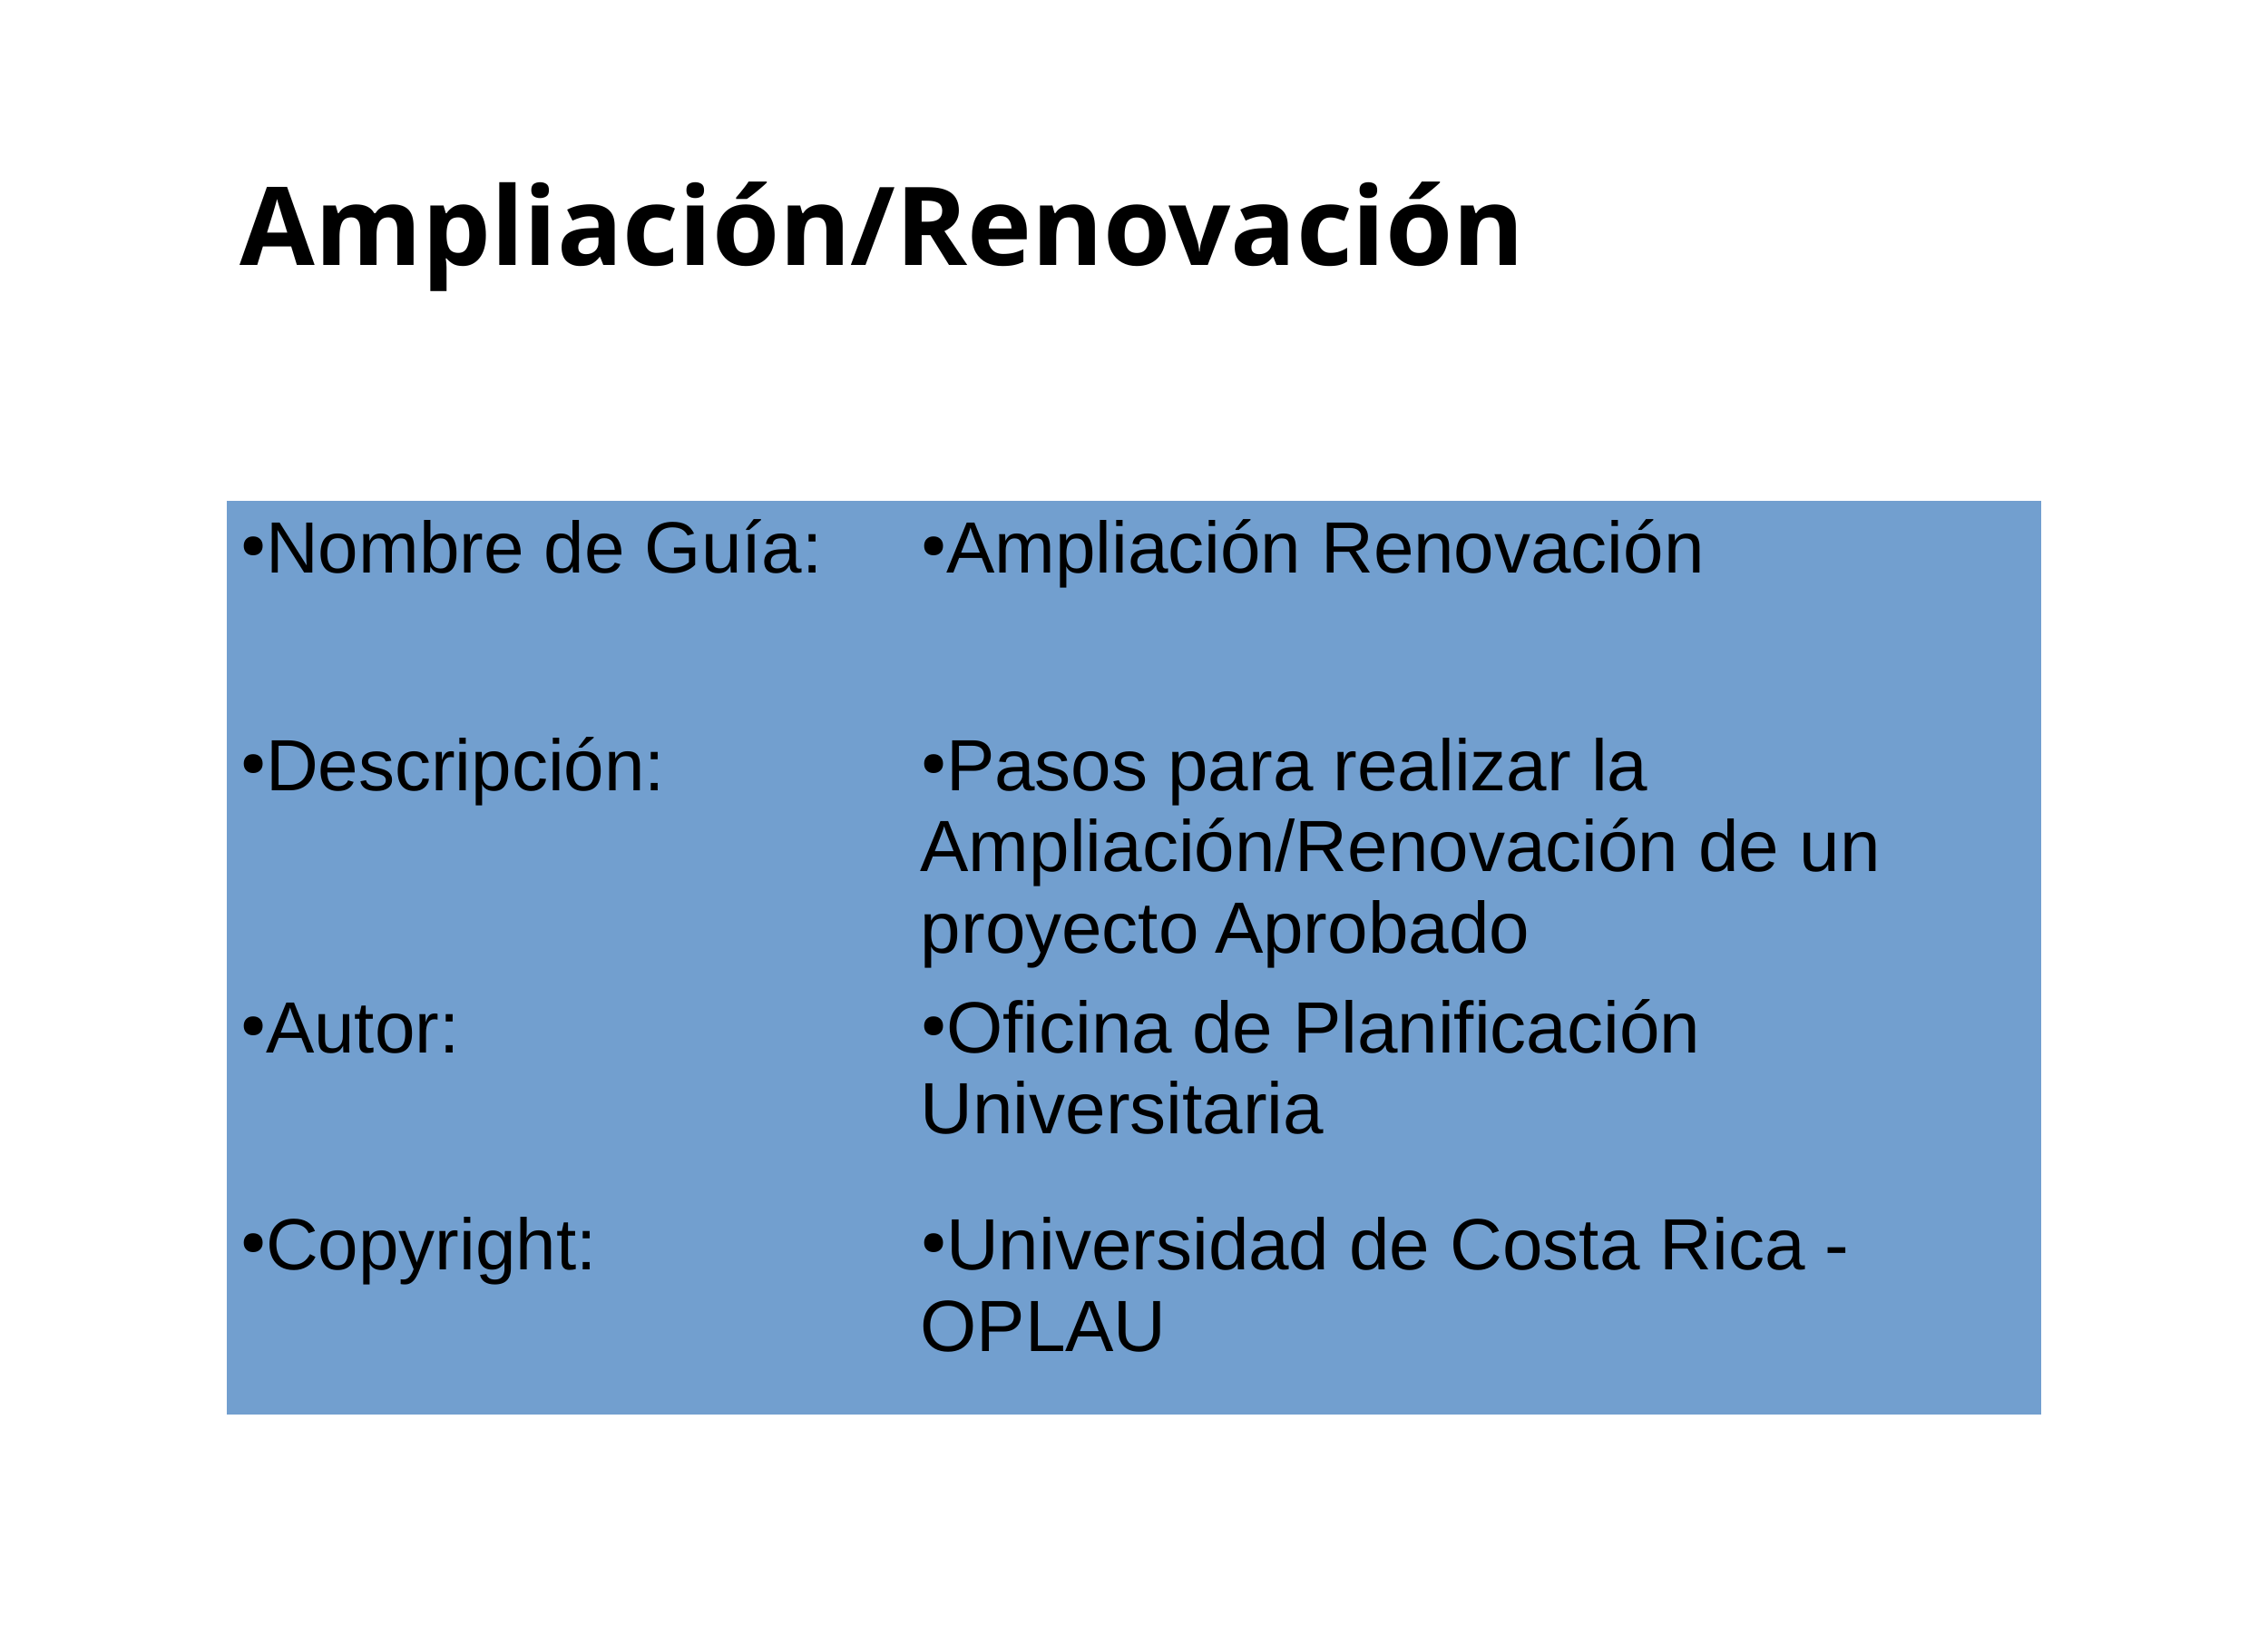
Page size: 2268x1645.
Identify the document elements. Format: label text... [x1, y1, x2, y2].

table_cell Descripción: [227, 718, 907, 980]
table_cell Universidad de Costa Rica - OPLAU [907, 1198, 2041, 1415]
table_cell Autor: [227, 980, 907, 1198]
title Ampliación/Renovación [226, 164, 2042, 494]
table_header Nombre de Guía: [227, 501, 907, 718]
table_cell Oficina de Planificación Universitaria [907, 980, 2041, 1198]
table_cell Pasos para realizar la Ampliación/Renovación de un proyecto Aprobado [907, 718, 2041, 980]
table_cell Copyright: [227, 1198, 907, 1415]
table_header Ampliación Renovación [907, 501, 2041, 718]
